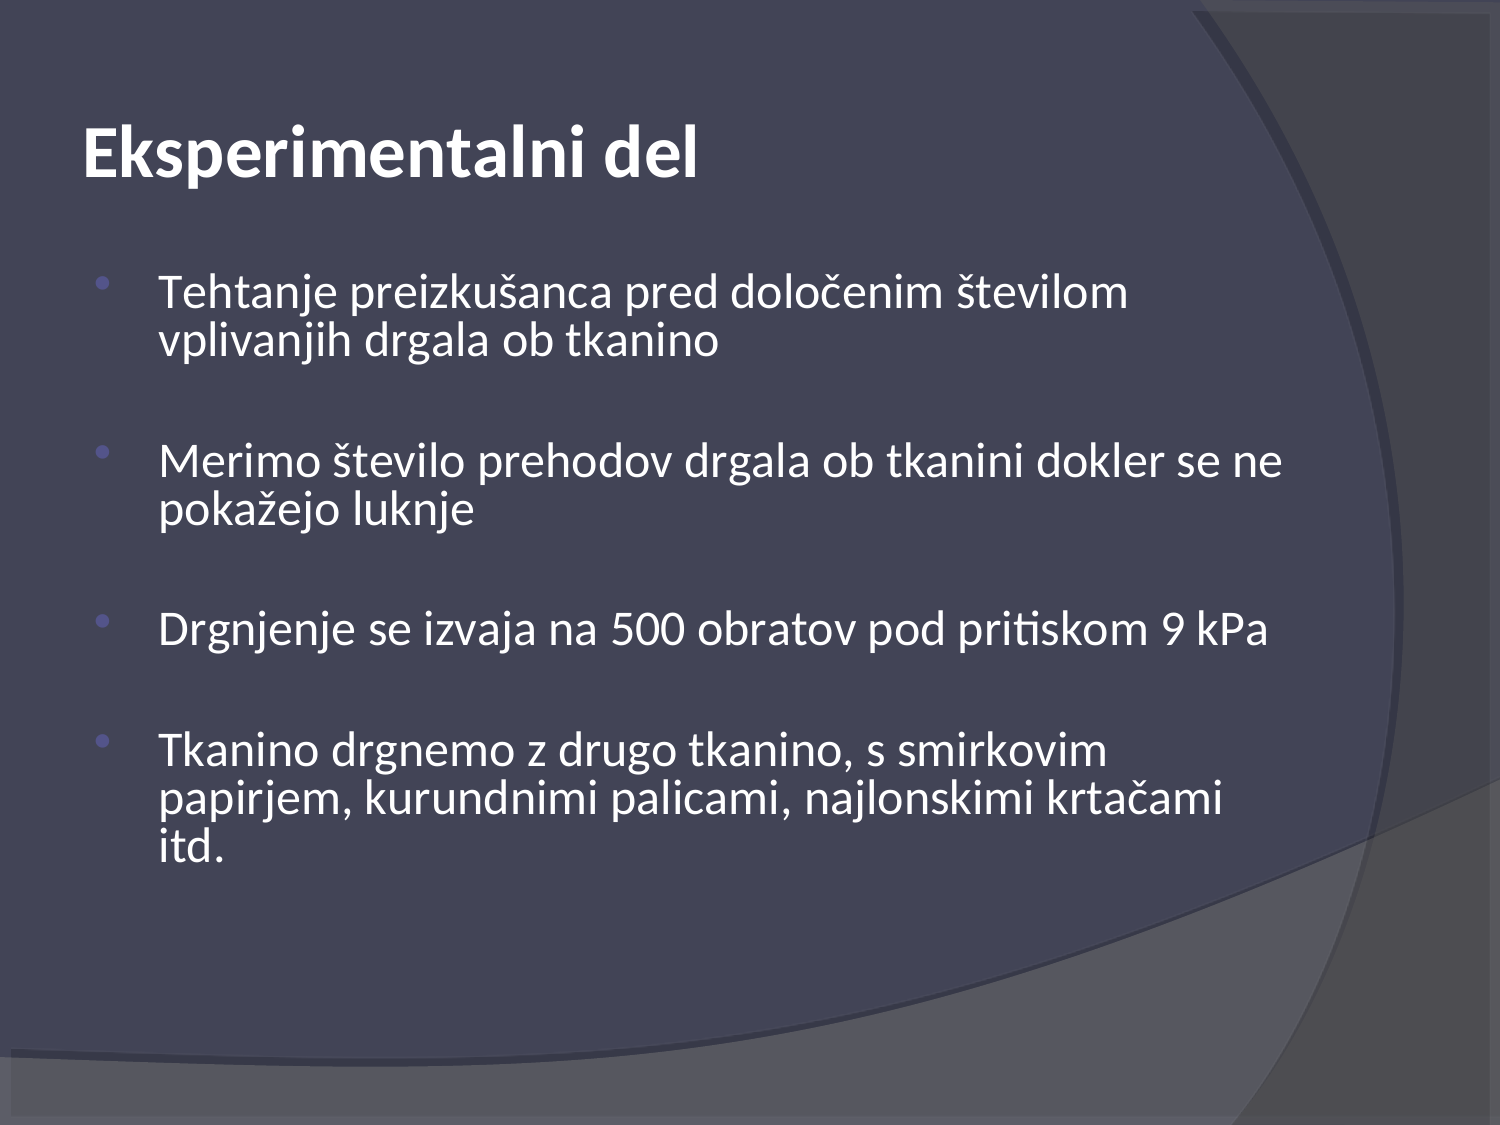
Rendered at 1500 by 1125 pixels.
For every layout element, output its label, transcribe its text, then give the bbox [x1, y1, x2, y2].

list Tehtanje preizkušanca pred določenim številom vplivanjih drgala ob tkanino Merimo število prehodov drgala ob tkanini dokler se ne pokažejo luknje Drgnjenje se izvaja na 500 obratov pod pritiskom 9 kPa Tkanino drgnemo z drugo tkanino, s smirkovim papirjem, kurundnimi palicami, najlonskimi krtačami itd. [74, 262, 1300, 1006]
title Eksperimentalni del [74, 45, 1300, 233]
